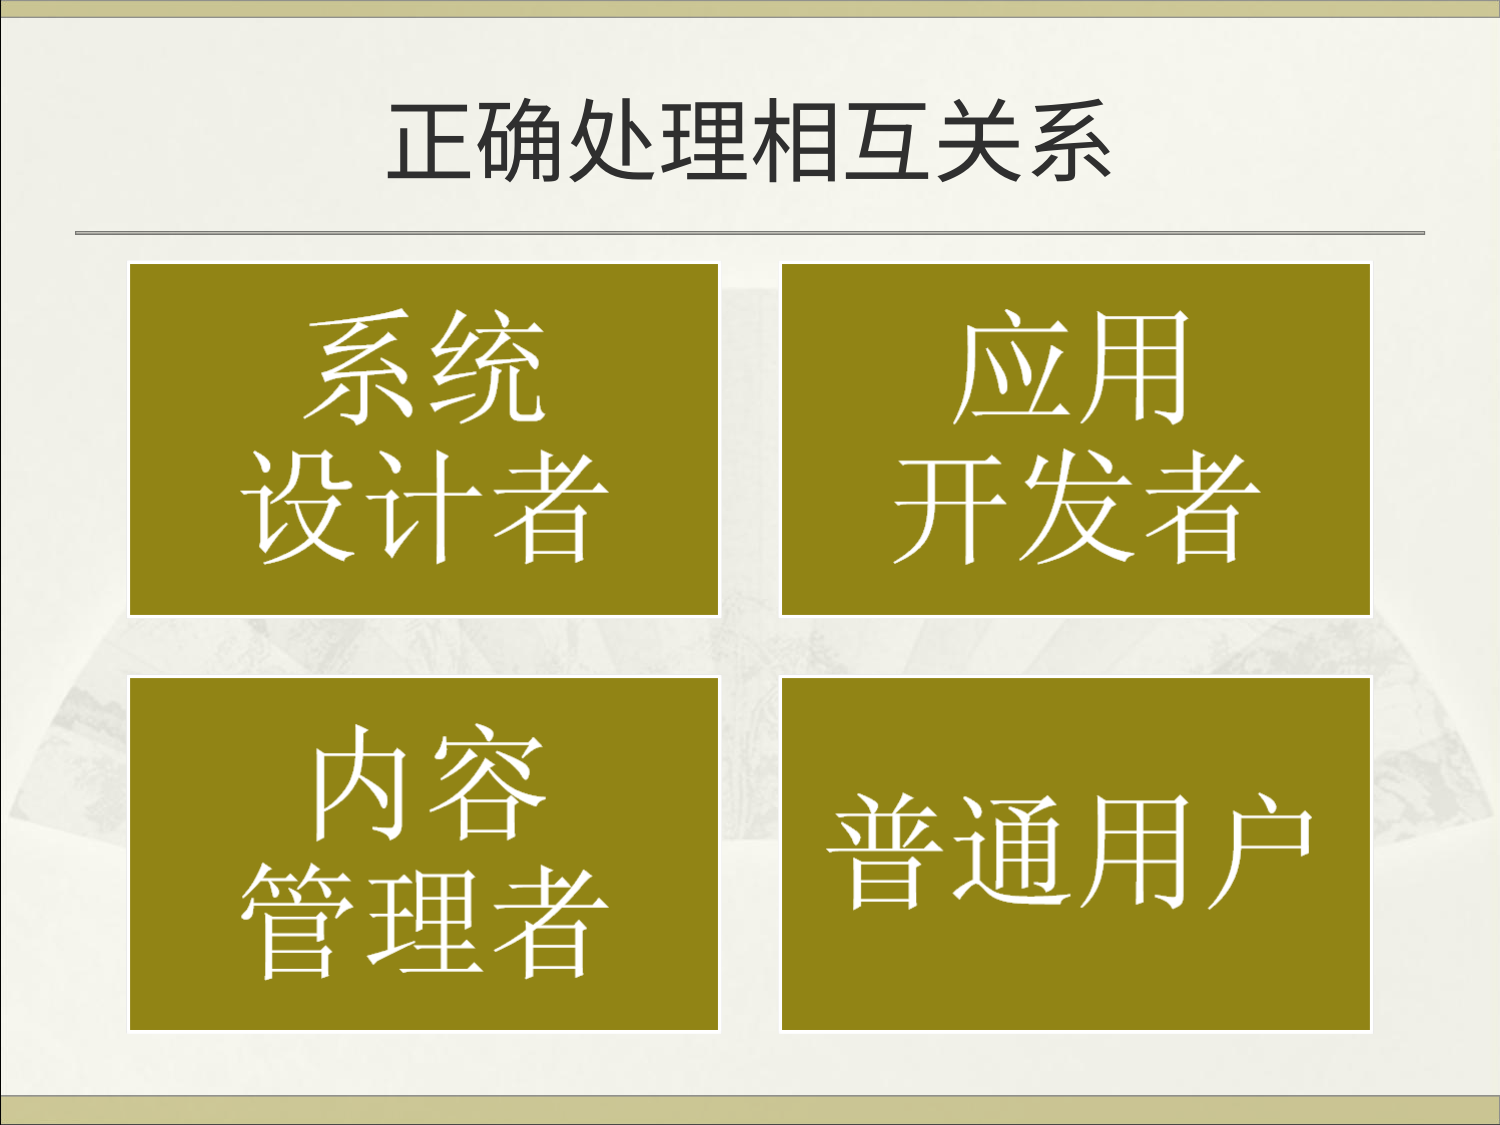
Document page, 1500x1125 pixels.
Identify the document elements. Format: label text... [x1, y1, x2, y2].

picture [0, 0, 1500, 1125]
text_box [73, 248, 1427, 1035]
title 正确处理相互关系 [75, 45, 1426, 233]
